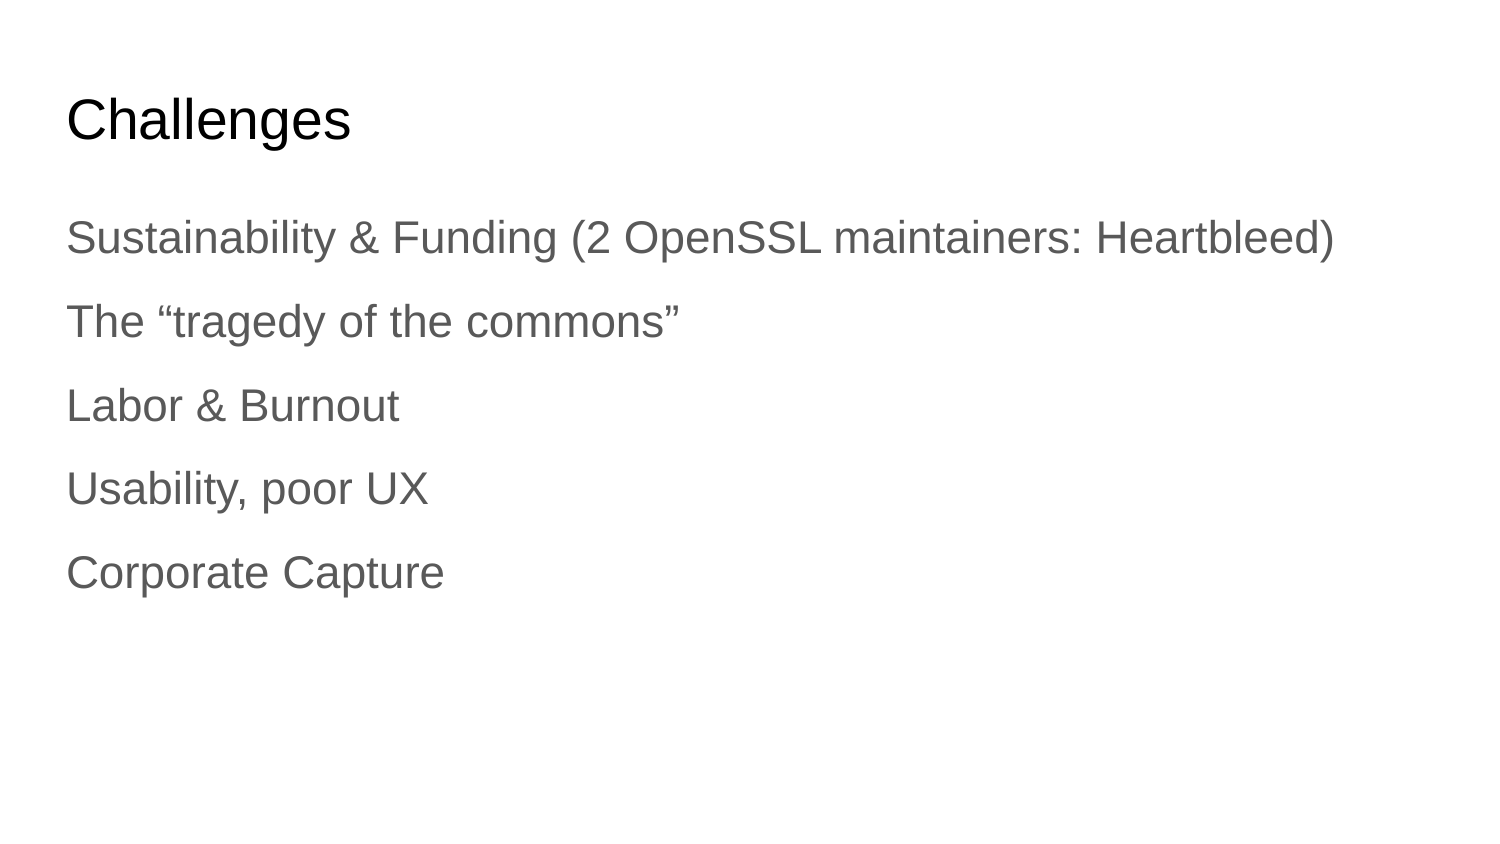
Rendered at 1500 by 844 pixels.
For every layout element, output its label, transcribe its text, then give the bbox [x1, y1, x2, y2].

title Challenges [51, 72, 1449, 167]
list Sustainability & Funding (2 OpenSSL maintainers: Heartbleed) The “tragedy of the commons” Labor & Burnout Usability, poor UX Corporate Capture [51, 189, 1449, 750]
